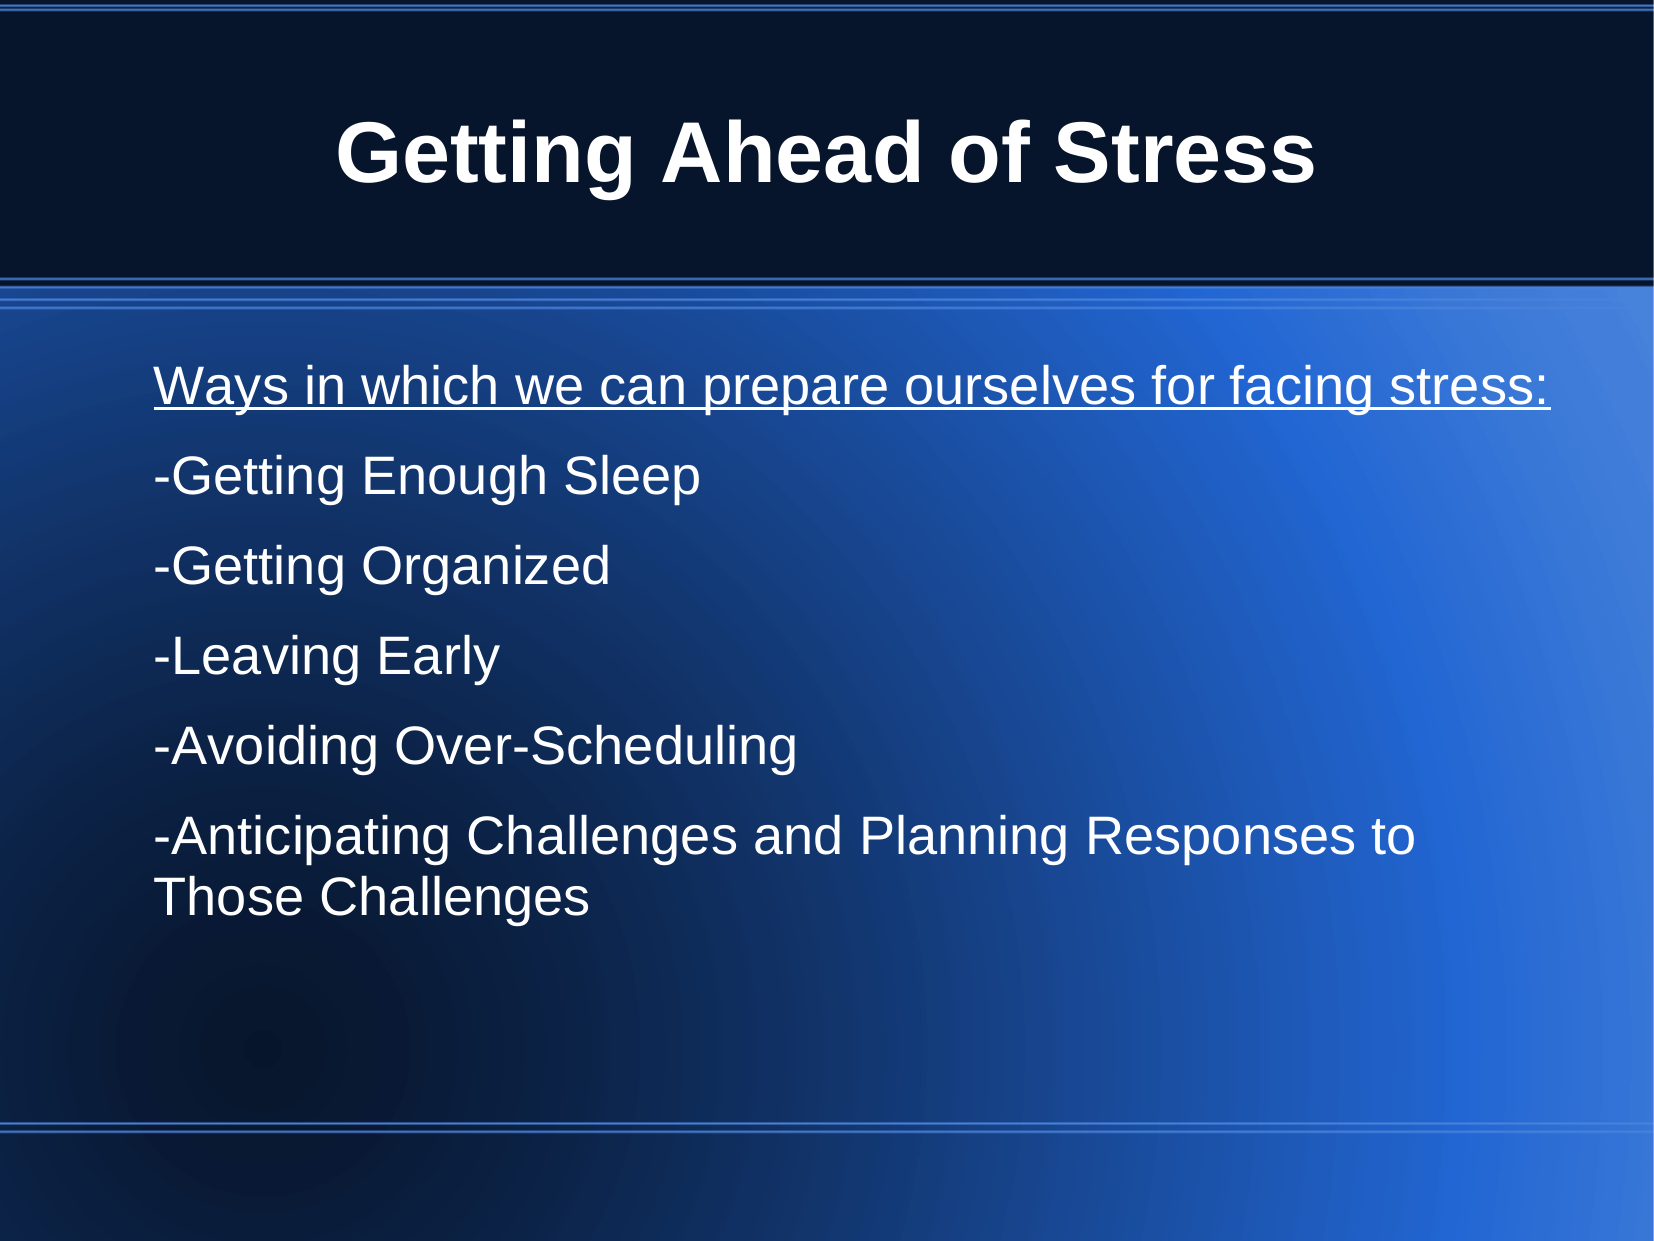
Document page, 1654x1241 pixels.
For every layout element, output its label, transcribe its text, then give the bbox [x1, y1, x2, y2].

list Ways in which we can prepare ourselves for facing stress: -Getting Enough Sleep -Getting Organized -Leaving Early -Avoiding Over-Scheduling -Anticipating Challenges and Planning Responses to Those Challenges [82, 355, 1571, 1107]
picture [0, 0, 1654, 1241]
title Getting Ahead of Stress [82, 49, 1571, 257]
